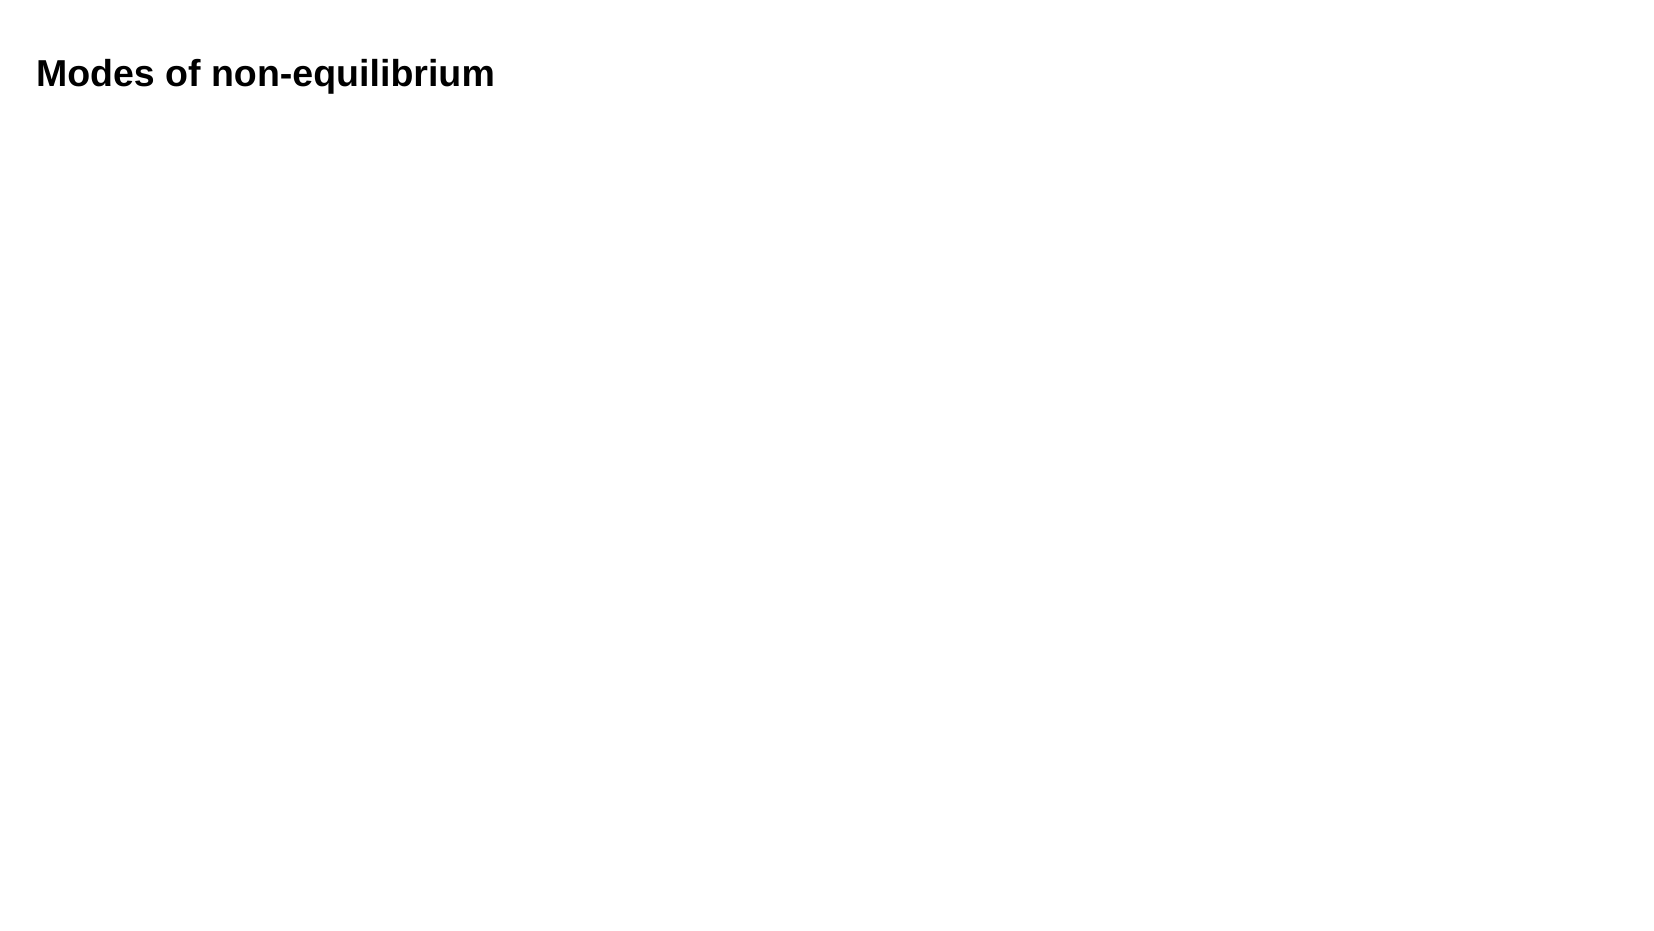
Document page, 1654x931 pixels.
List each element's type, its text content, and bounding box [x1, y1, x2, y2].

text_box Modes of non-equilibrium [21, 45, 586, 121]
